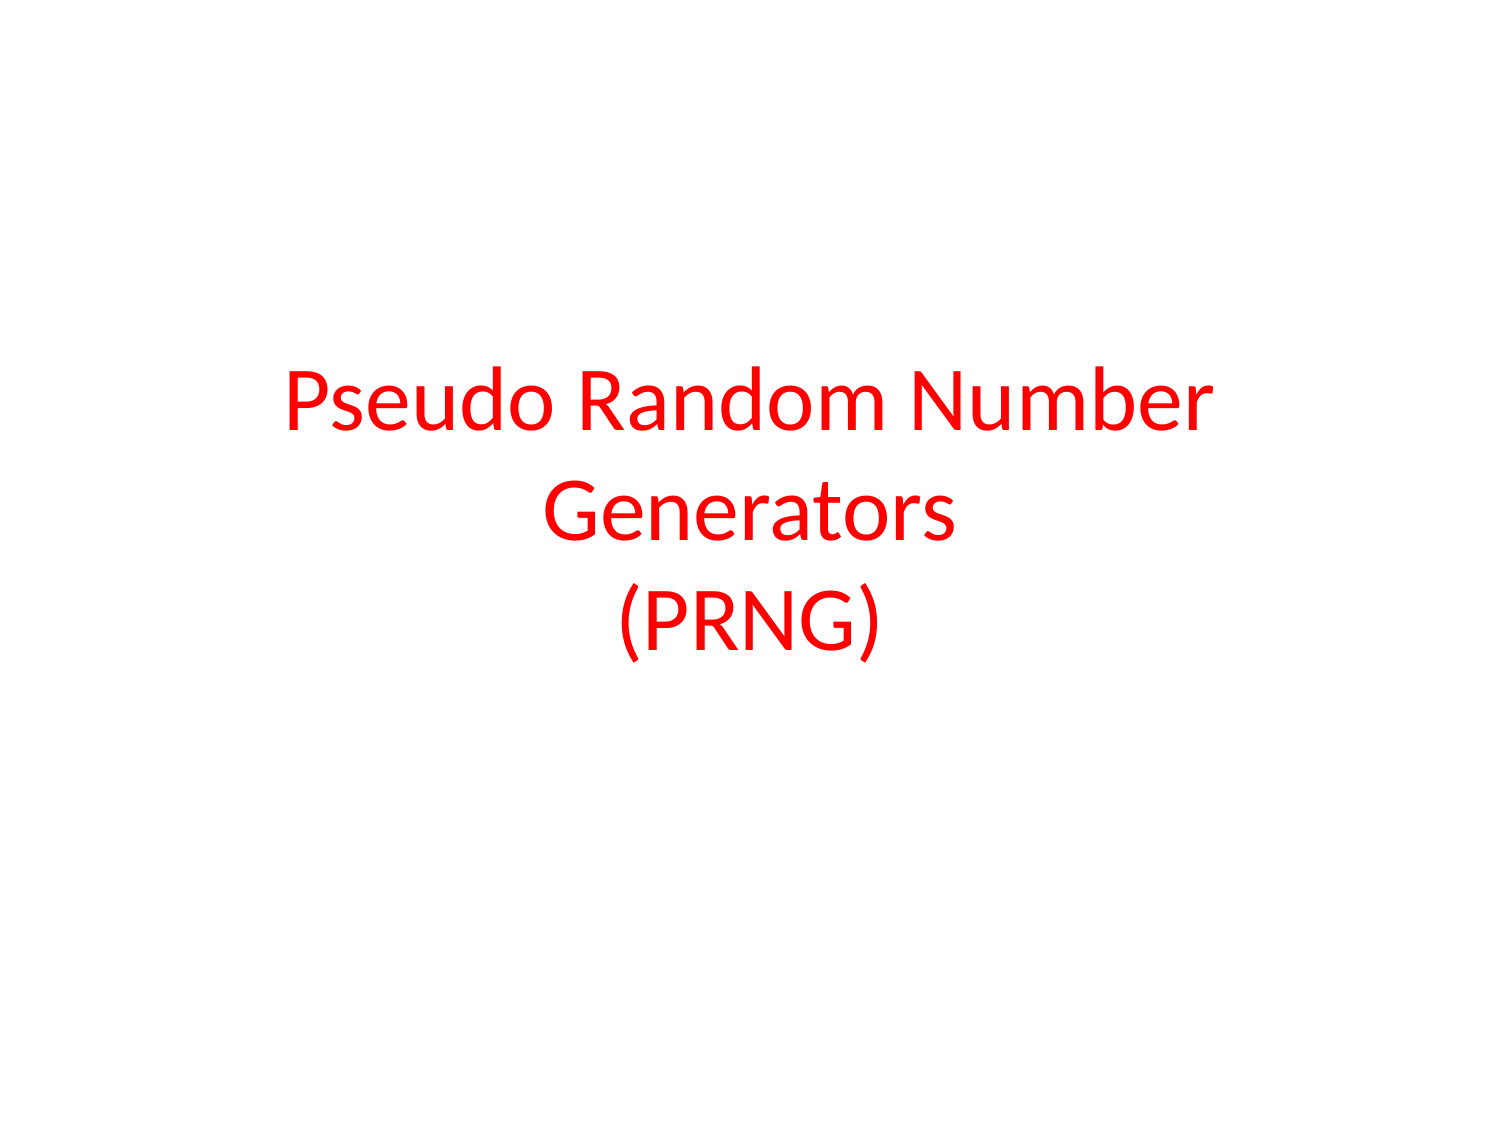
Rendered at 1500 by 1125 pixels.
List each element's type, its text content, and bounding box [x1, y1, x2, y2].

text_box Pseudo Random Number Generators (PRNG) [75, 396, 1425, 613]
